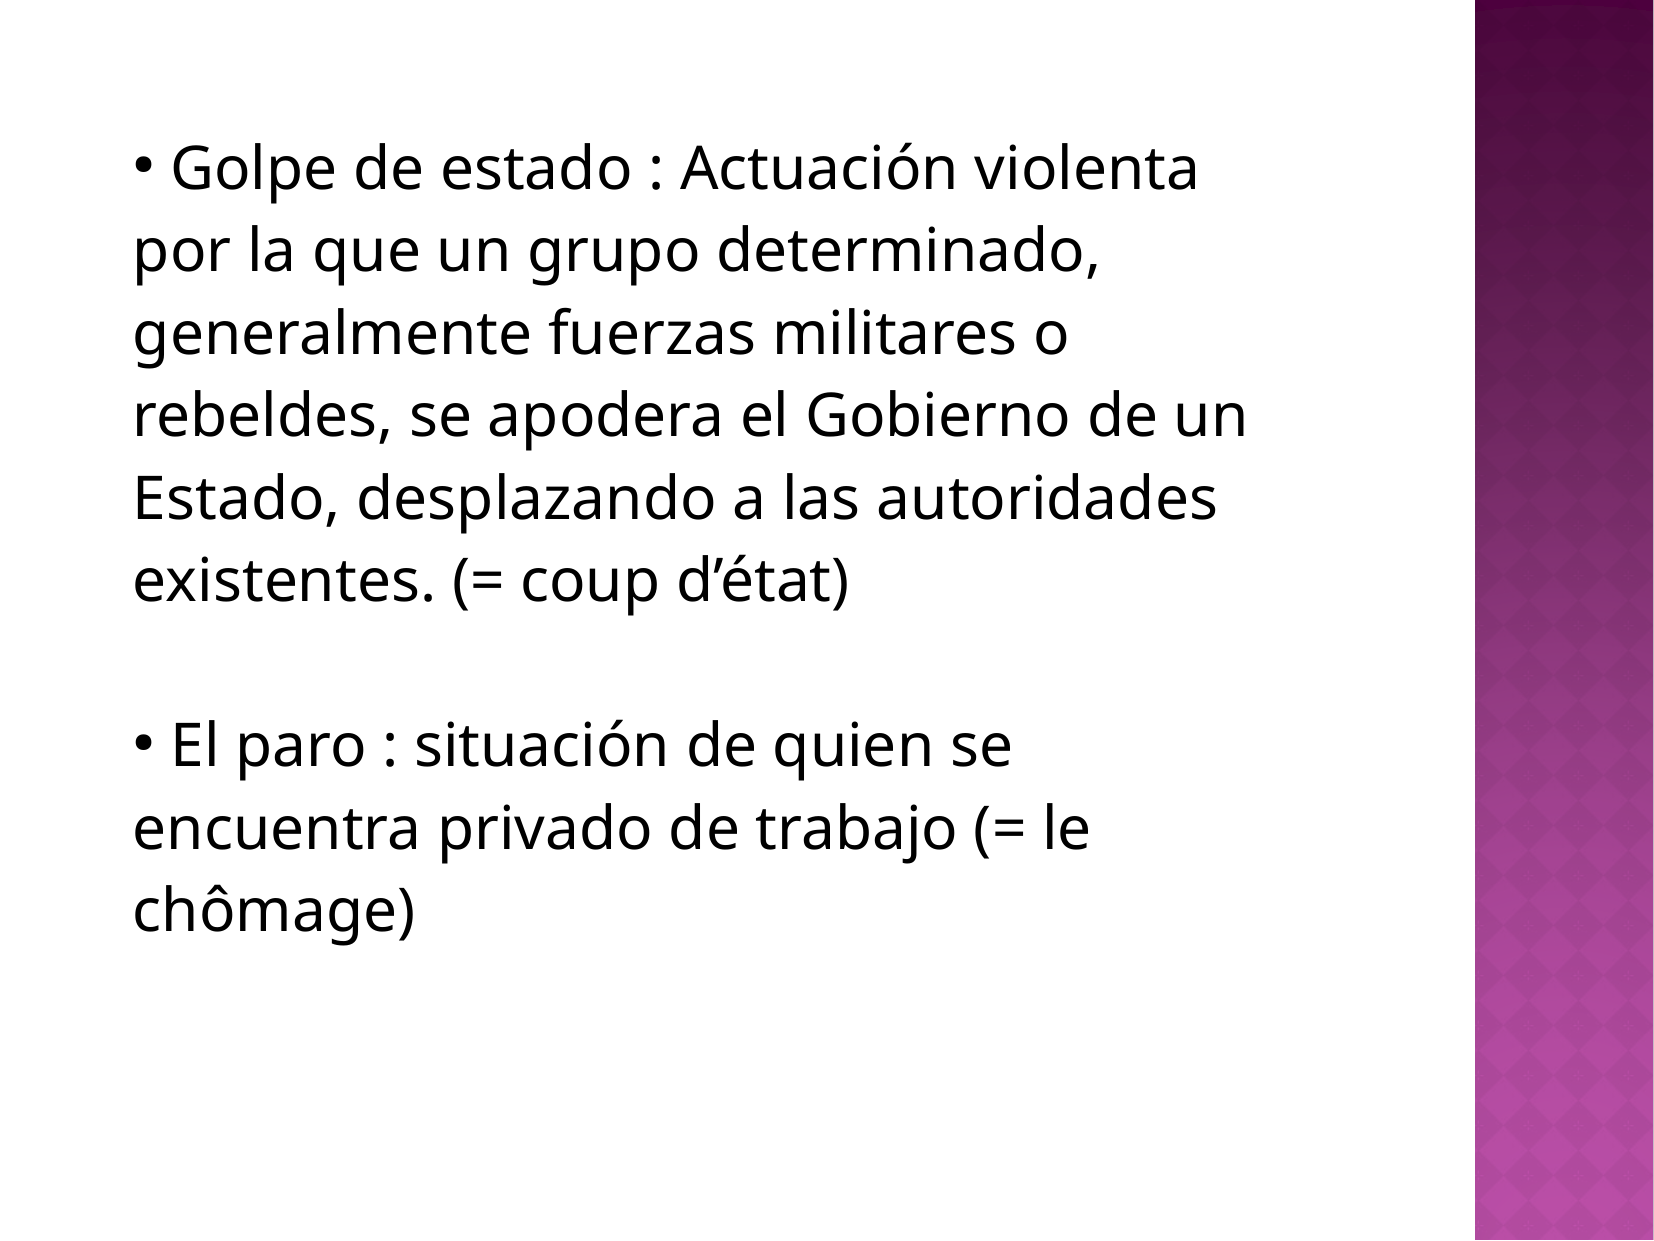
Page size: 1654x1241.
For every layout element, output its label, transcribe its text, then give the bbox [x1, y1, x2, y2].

text_box Golpe de estado : Actuación violenta por la que un grupo determinado, generalmente fuerzas militares o rebeldes, se apodera el Gobierno de un Estado, desplazando a las autoridades existentes. (= coup d’état) El paro : situación de quien se encuentra privado de trabajo (= le chômage) [118, 117, 1329, 1182]
picture [1474, 0, 1654, 1241]
